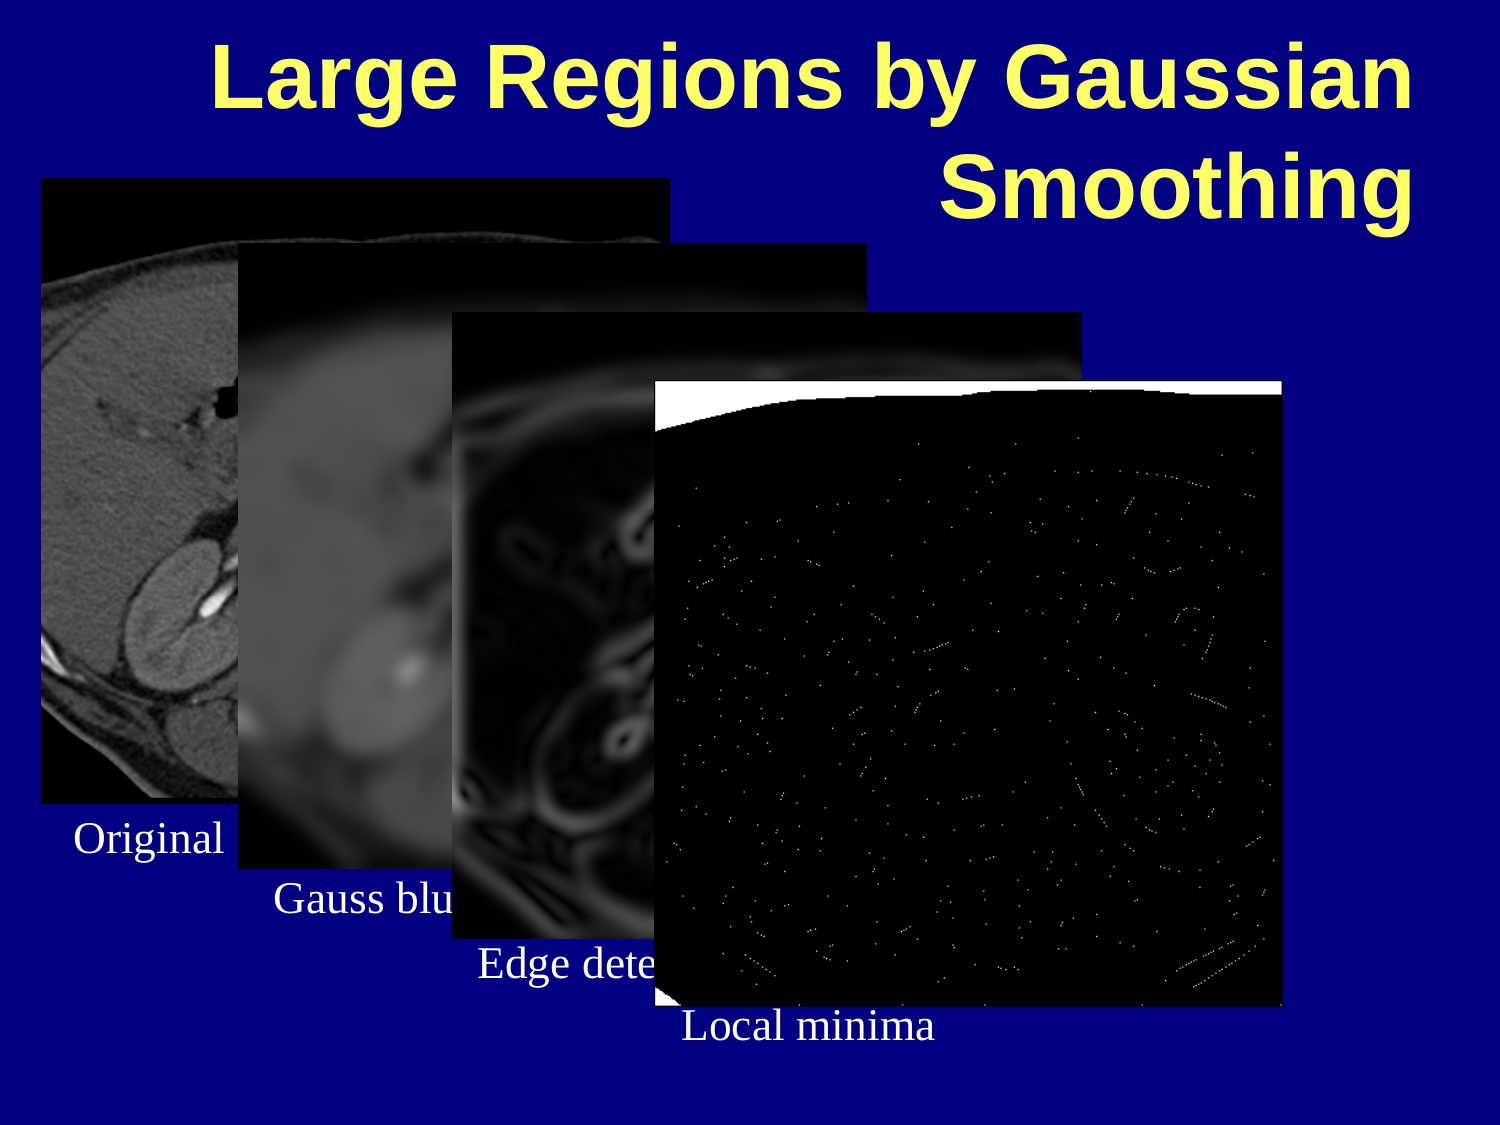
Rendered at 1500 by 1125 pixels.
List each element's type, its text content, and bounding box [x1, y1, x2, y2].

title Large Regions by Gaussian Smoothing [106, 21, 1418, 235]
text_box Local minima [681, 1007, 953, 1047]
text_box Original [73, 808, 264, 860]
text_box Gauss bluring, σ=8.0 [273, 869, 452, 920]
text_box Edge detection [477, 933, 654, 984]
picture [41, 178, 1283, 1007]
